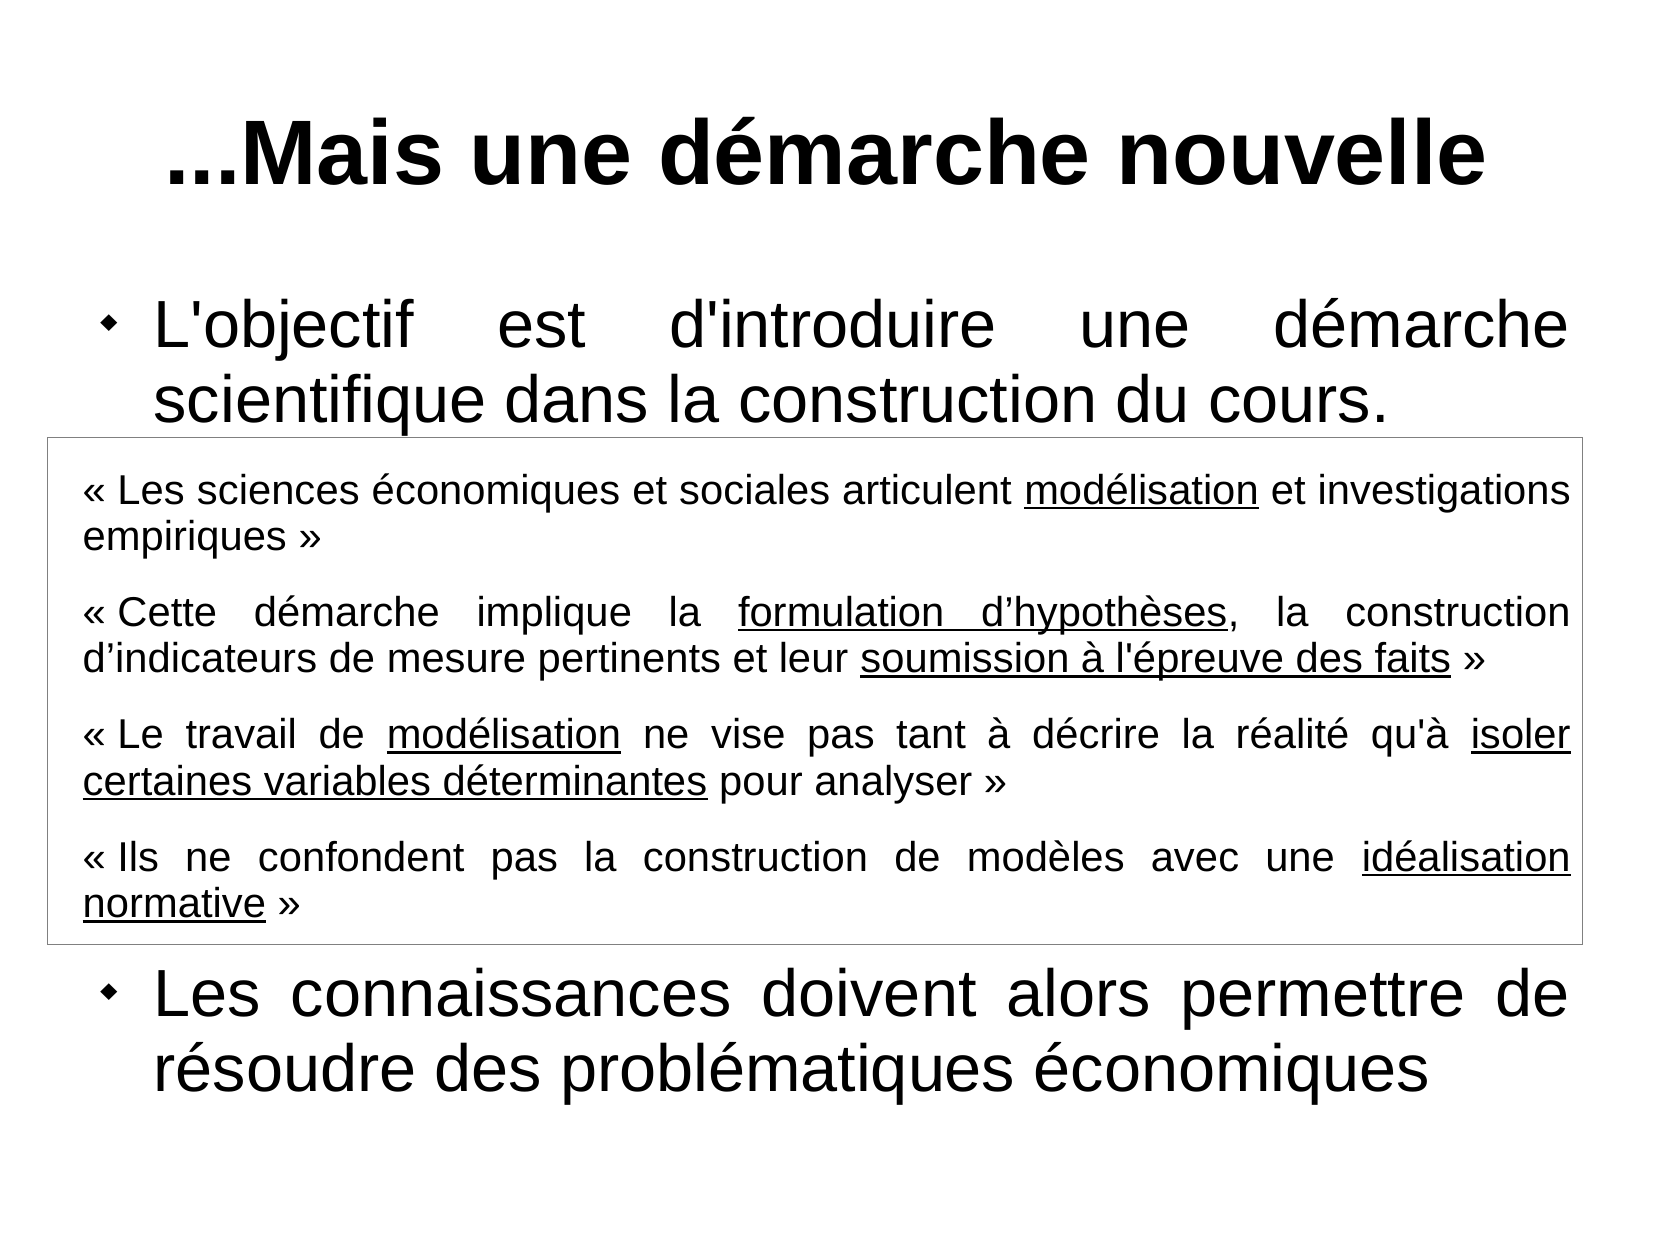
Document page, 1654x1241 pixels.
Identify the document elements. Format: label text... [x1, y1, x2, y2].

list L'objectif est d'introduire une démarche scientifique dans la construction du cours. « Les sciences économiques et sociales articulent modélisation et investigations empiriques » « Cette démarche implique la formulation d’hypothèses, la construction d’indicateurs de mesure pertinents et leur soumission à l'épreuve des faits » « Le travail de modélisation ne vise pas tant à décrire la réalité qu'à isoler certaines variables déterminantes pour analyser » « Ils ne confondent pas la construction de modèles avec une idéalisation normative » Les connaissances doivent alors permettre de résoudre des problématiques économiques [82, 438, 1571, 944]
title ...Mais une démarche nouvelle [82, 49, 1571, 231]
list L'objectif est d'introduire une démarche scientifique dans la construction du cours. « Les sciences économiques et sociales articulent modélisation et investigations empiriques » « Cette démarche implique la formulation d’hypothèses, la construction d’indicateurs de mesure pertinents et leur soumission à l'épreuve des faits » « Le travail de modélisation ne vise pas tant à décrire la réalité qu'à isoler certaines variables déterminantes pour analyser » « Ils ne confondent pas la construction de modèles avec une idéalisation normative » Les connaissances doivent alors permettre de résoudre des problématiques économiques [82, 945, 1571, 1108]
list L'objectif est d'introduire une démarche scientifique dans la construction du cours. « Les sciences économiques et sociales articulent modélisation et investigations empiriques » « Cette démarche implique la formulation d’hypothèses, la construction d’indicateurs de mesure pertinents et leur soumission à l'épreuve des faits » « Le travail de modélisation ne vise pas tant à décrire la réalité qu'à isoler certaines variables déterminantes pour analyser » « Ils ne confondent pas la construction de modèles avec une idéalisation normative » Les connaissances doivent alors permettre de résoudre des problématiques économiques [82, 231, 1571, 437]
